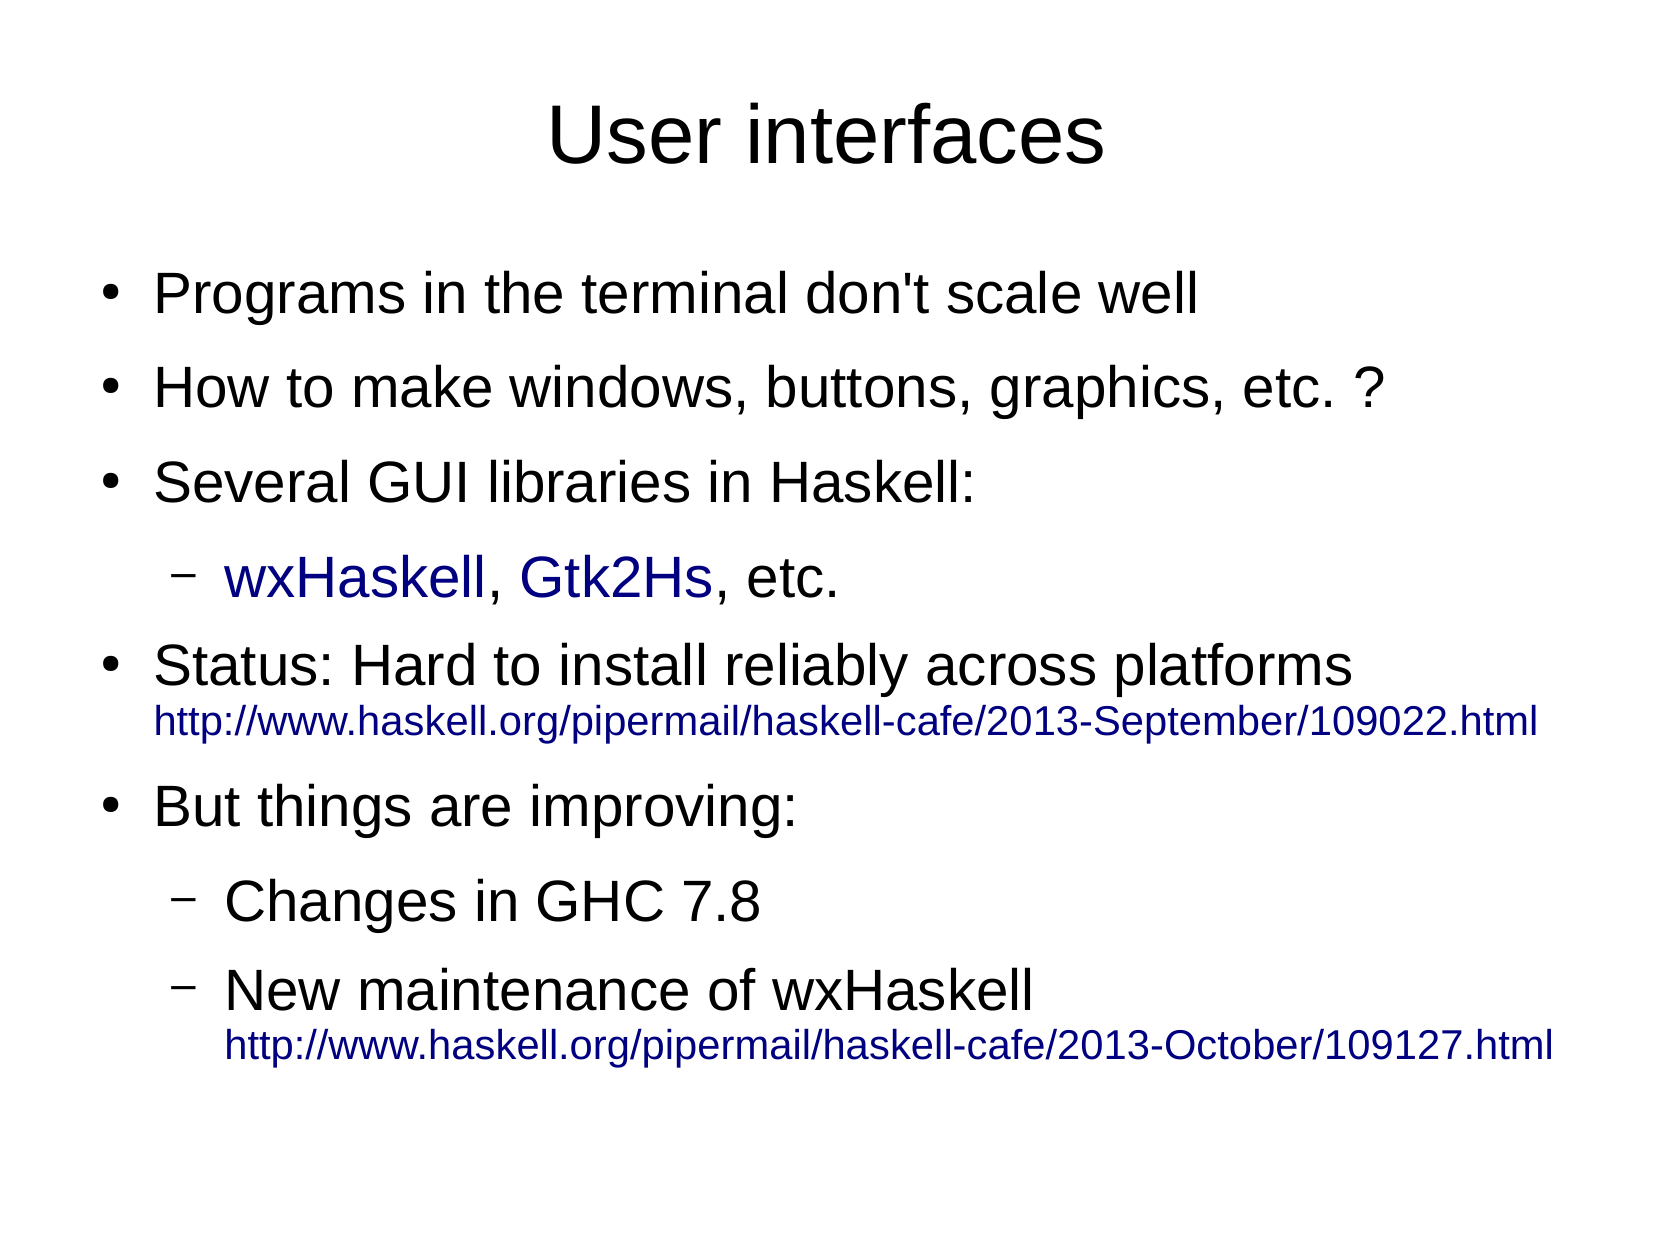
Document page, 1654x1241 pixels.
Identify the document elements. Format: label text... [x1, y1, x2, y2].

list Programs in the terminal don't scale well How to make windows, buttons, graphics, etc. ? Several GUI libraries in Haskell: wxHaskell, Gtk2Hs, etc. Status: Hard to install reliably across platforms http://www.haskell.org/pipermail/haskell-cafe/2013-September/109022.html But things are improving: Changes in GHC 7.8 New maintenance of wxHaskell http://www.haskell.org/pipermail/haskell-cafe/2013-October/109127.html [82, 260, 1571, 1130]
title User interfaces [82, 31, 1571, 239]
